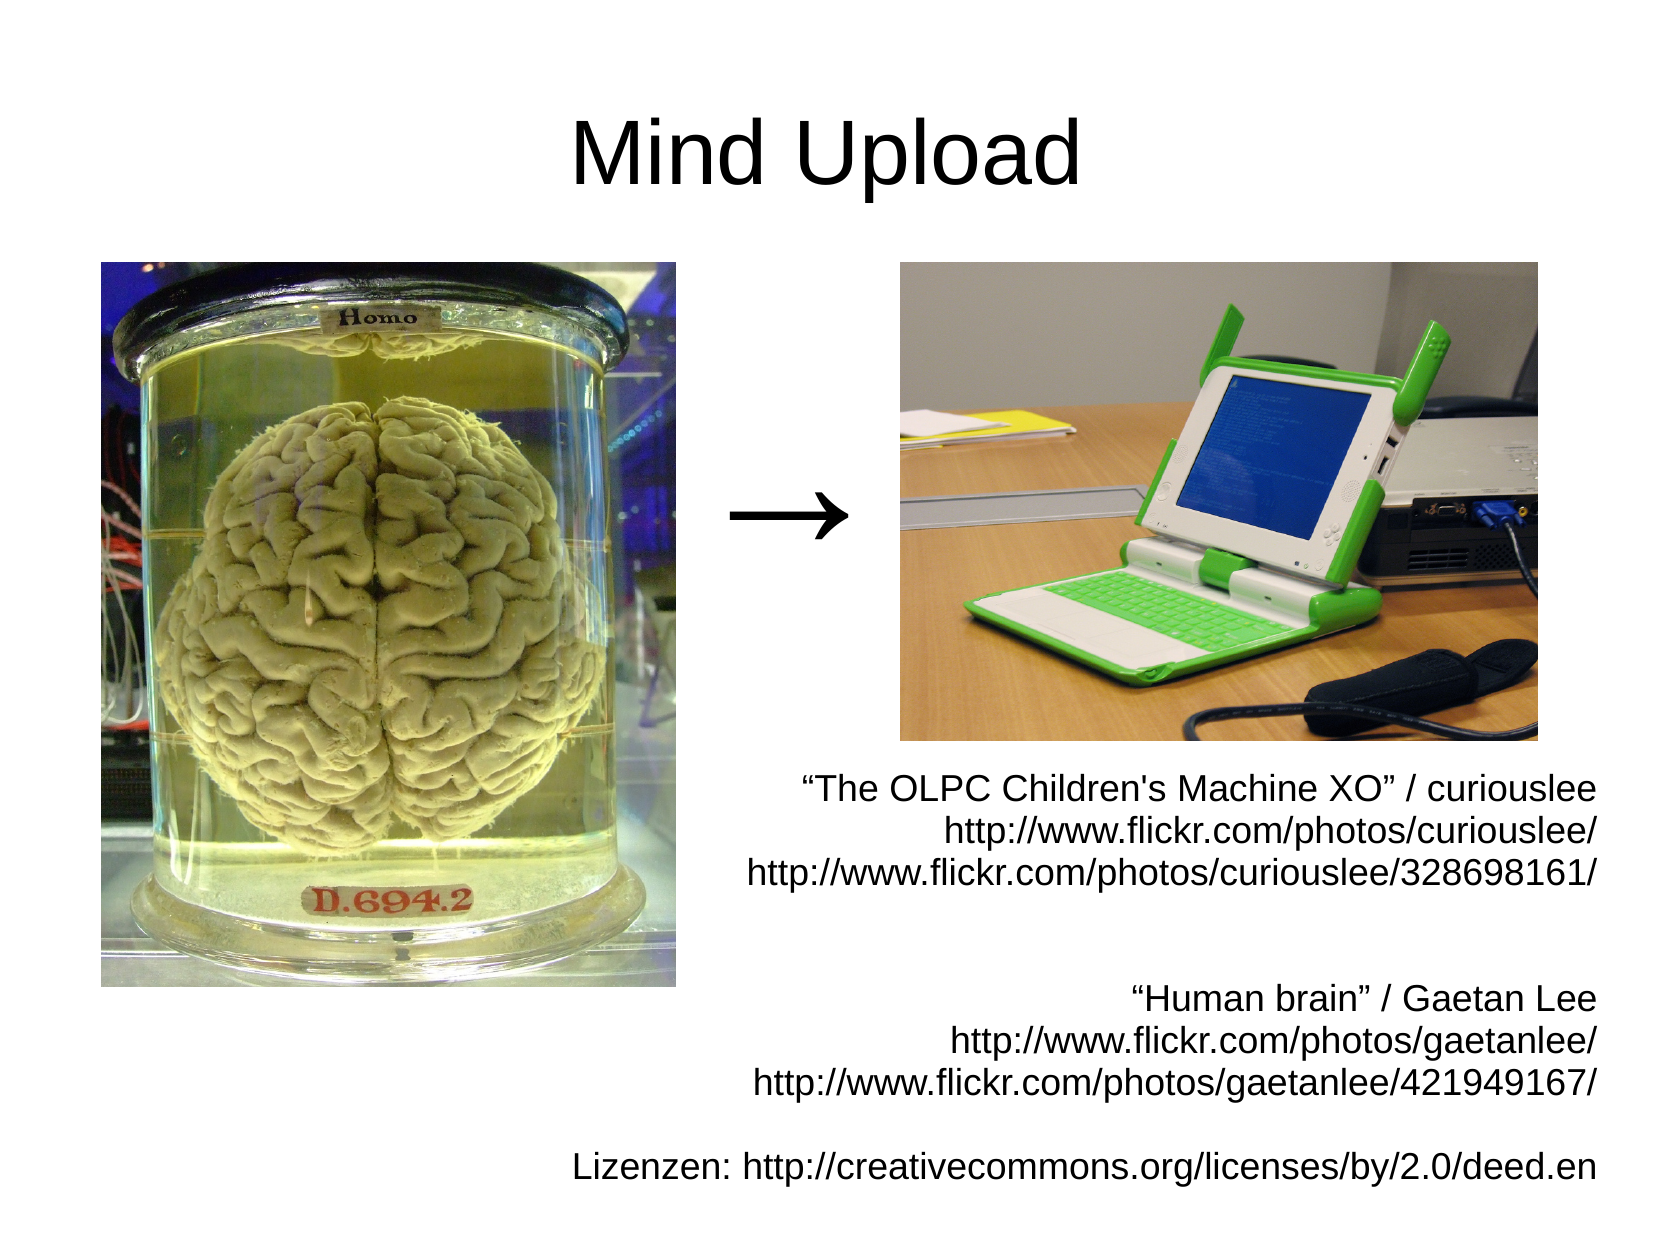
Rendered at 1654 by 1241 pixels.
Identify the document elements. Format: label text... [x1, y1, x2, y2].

text_box “The OLPC Children's Machine XO” / curiouslee http://www.flickr.com/photos/curiouslee/ http://www.flickr.com/photos/curiouslee/328698161/ “Human brain” / Gaetan Lee http://www.flickr.com/photos/gaetanlee/ http://www.flickr.com/photos/gaetanlee/421949167/ Lizenzen: http://creativecommons.org/licenses/by/2.0/deed.en [557, 760, 1612, 1241]
picture [101, 262, 676, 987]
text_box → [675, 361, 873, 625]
title Mind Upload [82, 49, 1571, 257]
picture [900, 262, 1538, 741]
